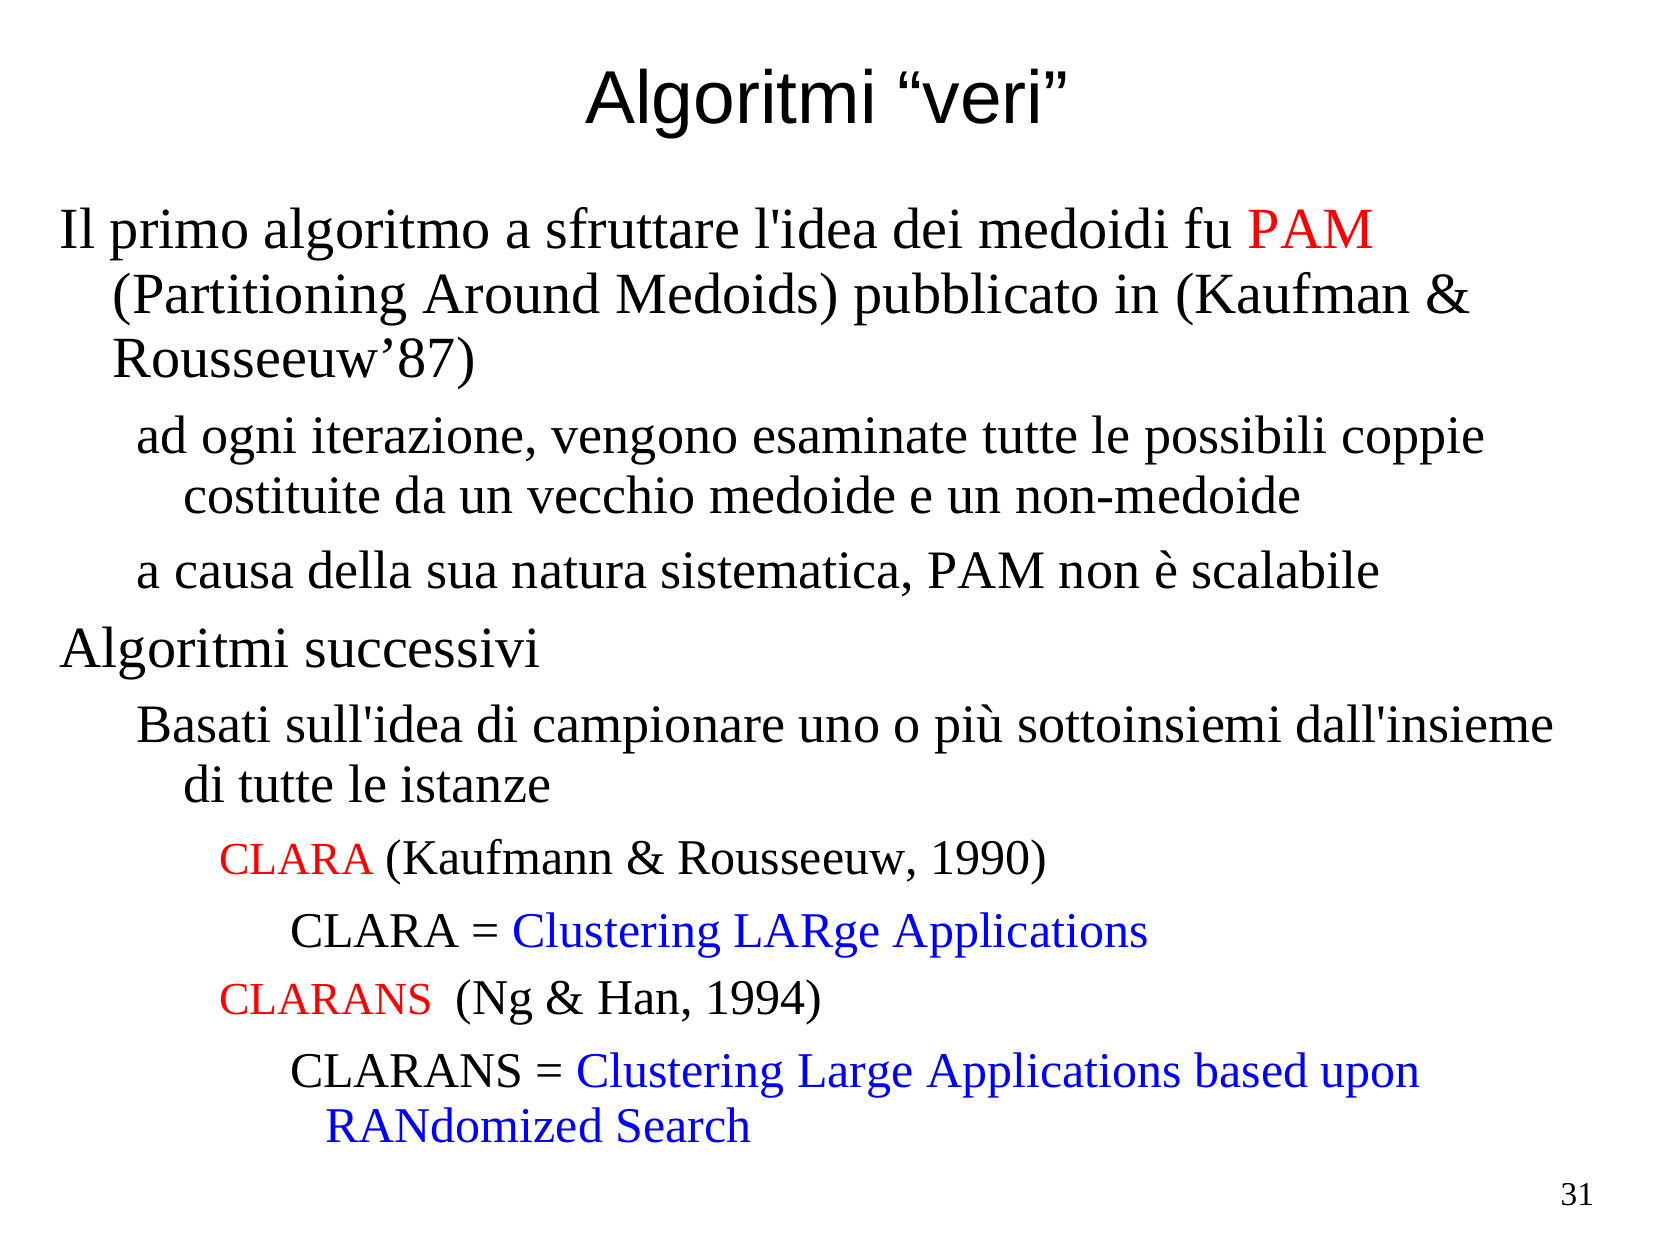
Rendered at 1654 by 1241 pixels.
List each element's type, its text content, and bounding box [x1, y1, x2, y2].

list Il primo algoritmo a sfruttare l'idea dei medoidi fu PAM (Partitioning Around Medoids) pubblicato in (Kaufman & Rousseeuw’87) ad ogni iterazione, vengono esaminate tutte le possibili coppie costituite da un vecchio medoide e un non-medoide a causa della sua natura sistematica, PAM non è scalabile Algoritmi successivi Basati sull'idea di campionare uno o più sottoinsiemi dall'insieme di tutte le istanze CLARA (Kaufmann & Rousseeuw, 1990) CLARA = Clustering LARge Applications CLARANS (Ng & Han, 1994) CLARANS = Clustering Large Applications based upon RANdomized Search [42, 196, 1612, 1187]
title Algoritmi “veri” [37, 30, 1617, 166]
